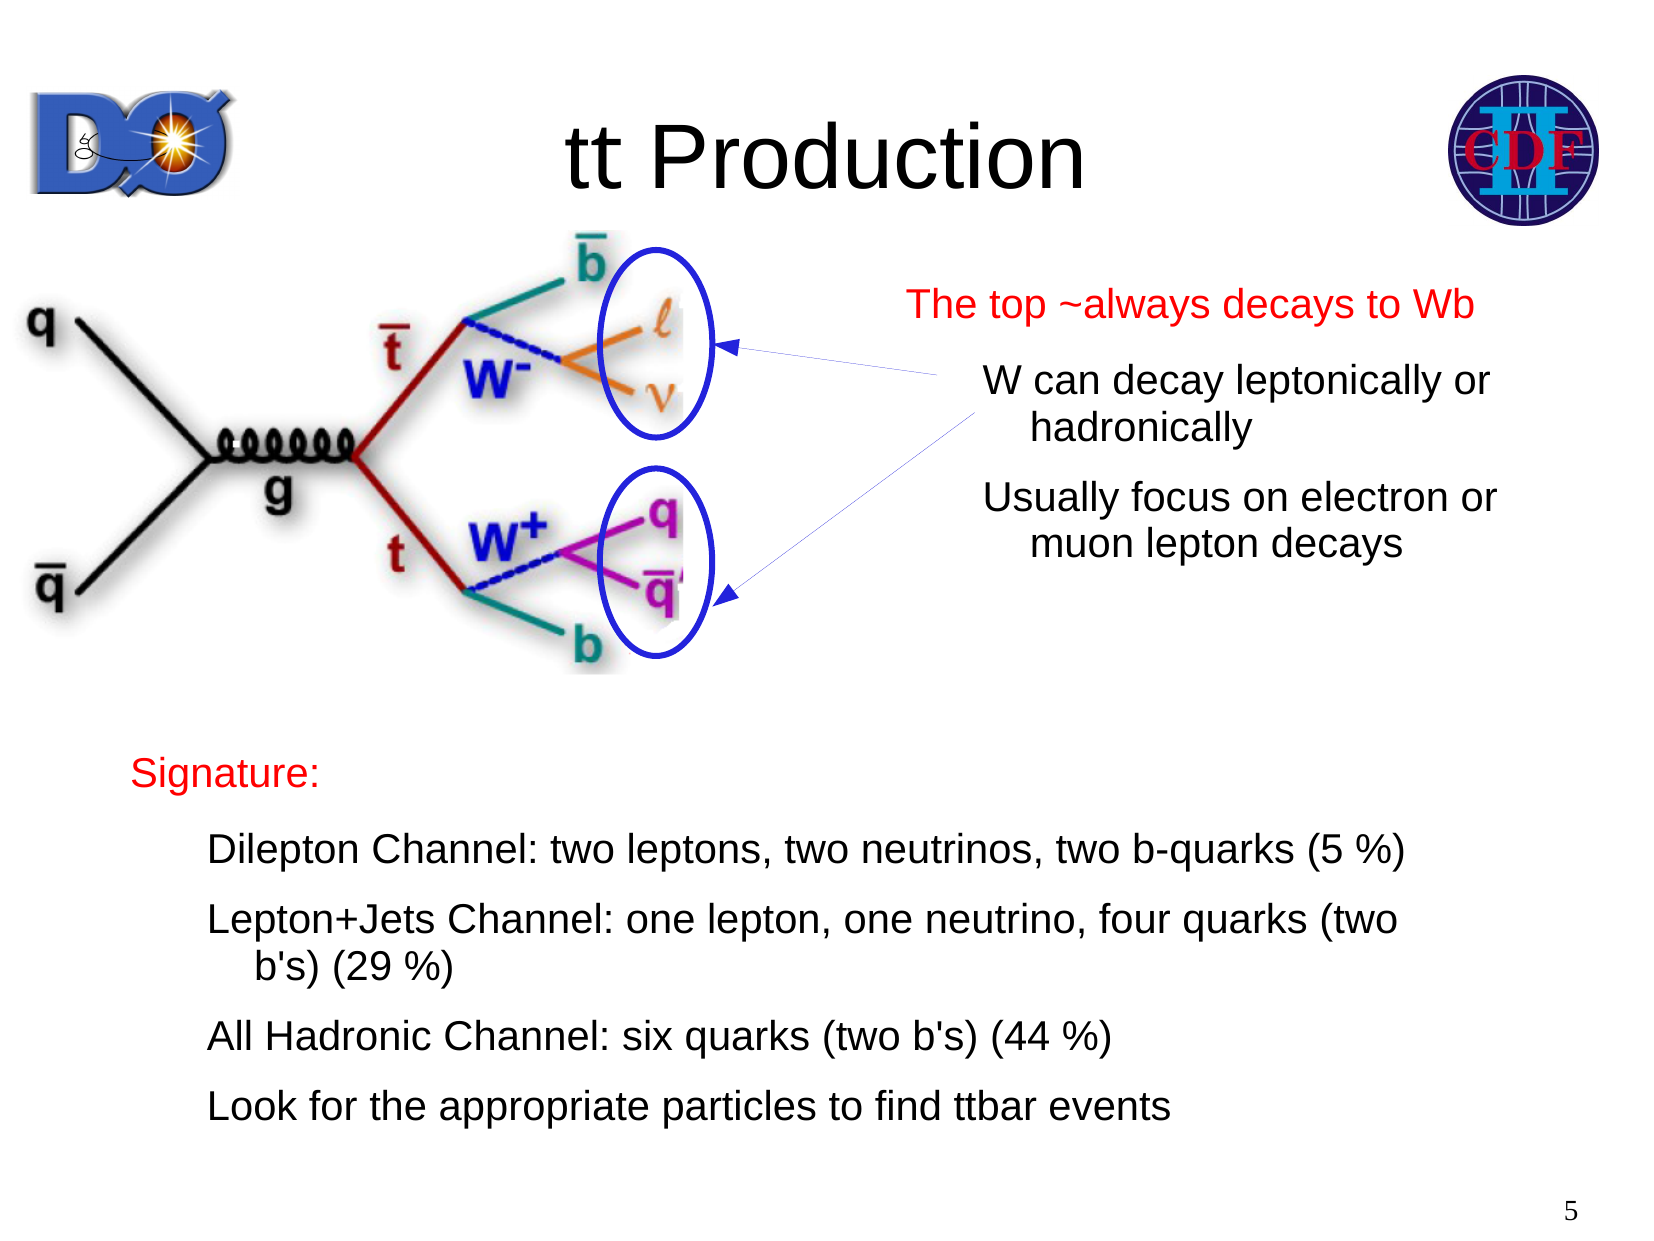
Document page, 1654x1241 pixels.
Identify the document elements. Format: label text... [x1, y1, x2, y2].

list The top ~always decays to Wb W can decay leptonically or hadronically Usually focus on electron or muon lepton decays [888, 281, 1575, 676]
picture [10, 230, 686, 676]
picture [603, 472, 686, 652]
list Signature: Dilepton Channel: two leptons, two neutrinos, two b-quarks (5 %) Lepton+Jets Channel: one lepton, one neutrino, four quarks (two b's) (29 %) All Hadronic Channel: six quarks (two b's) (44 %) Look for the appropriate particles to find ttbar events [112, 750, 1463, 1130]
picture [603, 254, 686, 434]
title tt Production [82, 56, 1571, 250]
picture [26, 86, 82, 200]
picture [1571, 75, 1599, 226]
